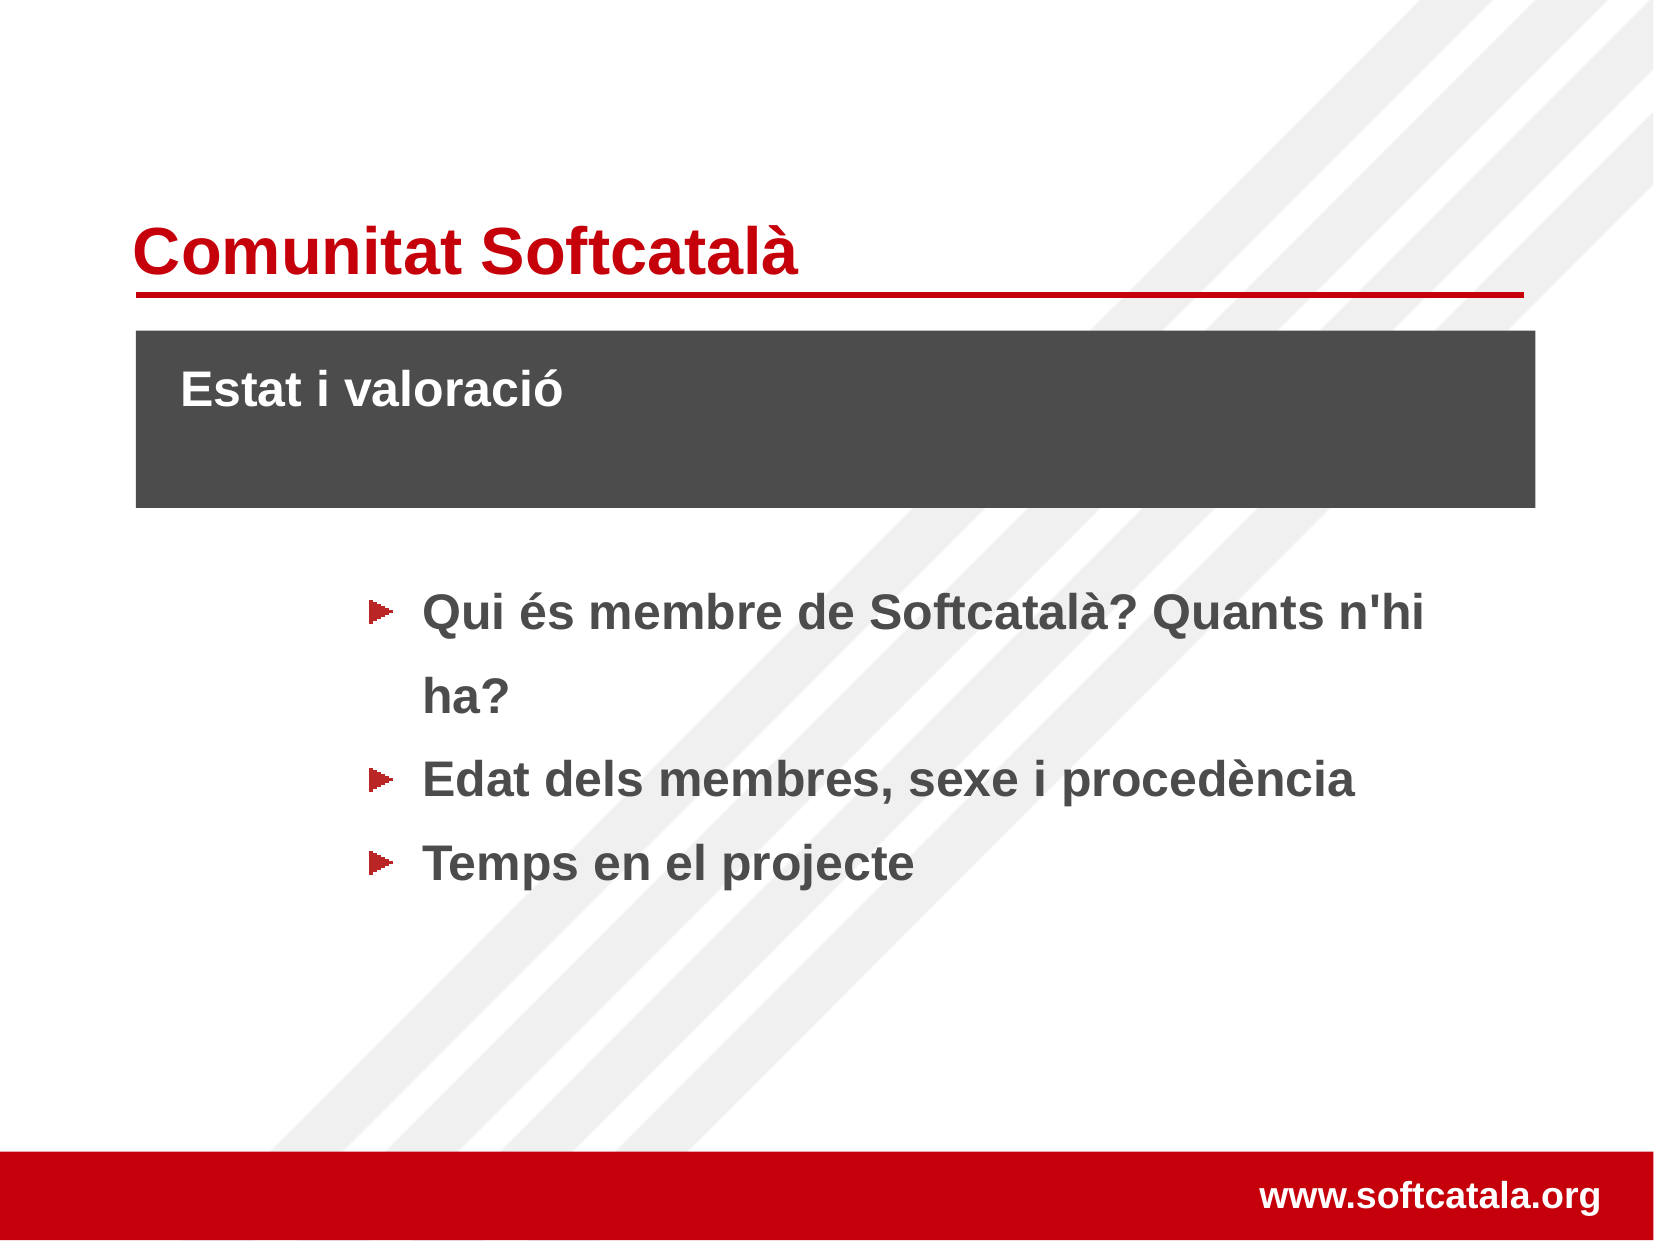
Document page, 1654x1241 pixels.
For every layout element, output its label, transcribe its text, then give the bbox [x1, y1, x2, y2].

text_box Estat i valoració [165, 354, 1506, 549]
text_box Qui és membre de Softcatalà? Quants n'hi ha? Edat dels membres, sexe i procedència Temps en el projecte [118, 549, 1536, 871]
text_box [135, 330, 1536, 508]
text_box www.softcatala.org [0, 1151, 1654, 1241]
text_box Comunitat Softcatalà [118, 206, 1501, 297]
picture [0, 0, 1654, 1151]
